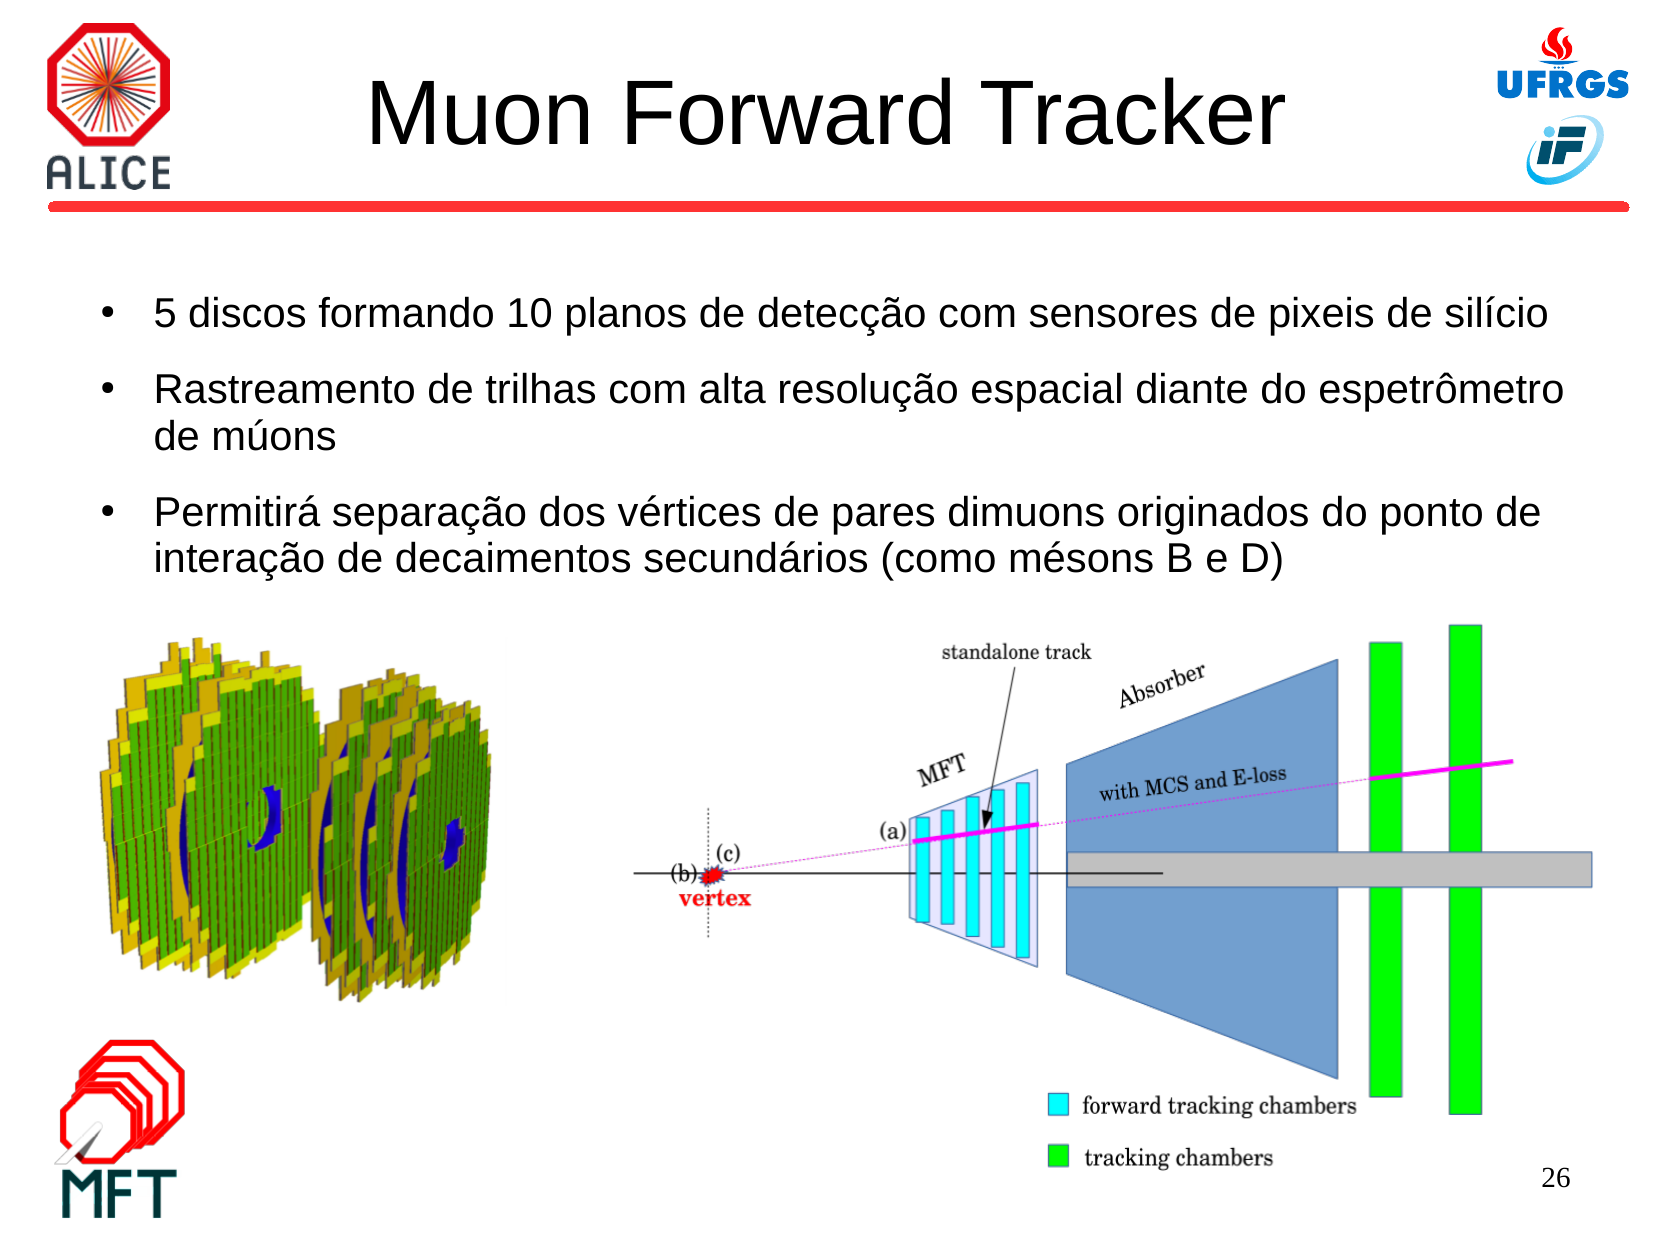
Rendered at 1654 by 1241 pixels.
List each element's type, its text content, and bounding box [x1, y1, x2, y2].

picture [47, 1039, 193, 1220]
picture [1497, 27, 1629, 103]
picture [1542, 176, 1558, 185]
picture [613, 602, 1613, 1193]
picture [1526, 153, 1531, 162]
list 5 discos formando 10 planos de detecção com sensores de pixeis de silício Rastreamento de trilhas com alta resolução espacial diante do espetrômetro de múons Permitirá separação dos vértices de pares dimuons originados do ponto de interação de decaimentos secundários (como mésons B e D) [82, 290, 1571, 638]
picture [47, 23, 170, 190]
picture [93, 637, 508, 1007]
title Muon Forward Tracker [200, 49, 1453, 178]
